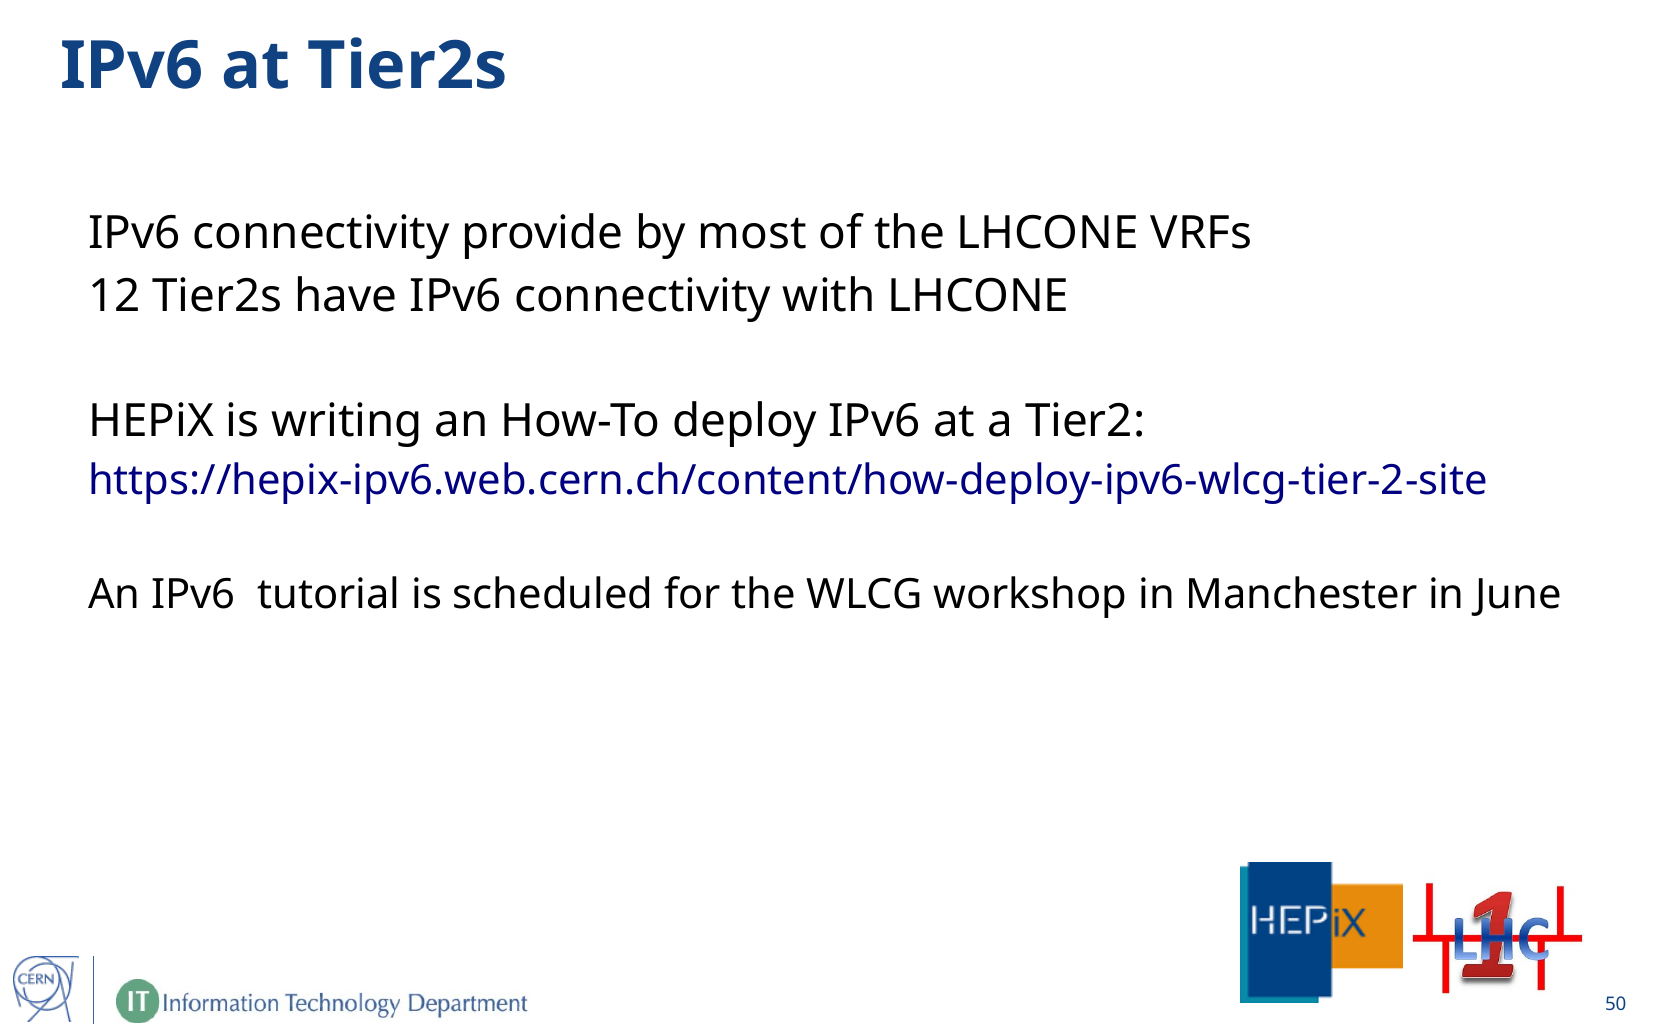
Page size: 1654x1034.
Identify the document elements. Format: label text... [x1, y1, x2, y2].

picture [13, 956, 79, 1032]
picture [116, 979, 788, 1023]
text_box IPv6 connectivity provide by most of the LHCONE VRFs 12 Tier2s have IPv6 connectivity with LHCONE HEPiX is writing an How-To deploy IPv6 at a Tier2: https://hepix-ipv6.web.cern.ch/content/how-deploy-ipv6-wlcg-tier-2-site An IPv6 tutorial is scheduled for the WLCG workshop in Manchester in June [73, 192, 1607, 890]
title IPv6 at Tier2s [60, 0, 1528, 138]
picture [1240, 862, 1589, 1004]
